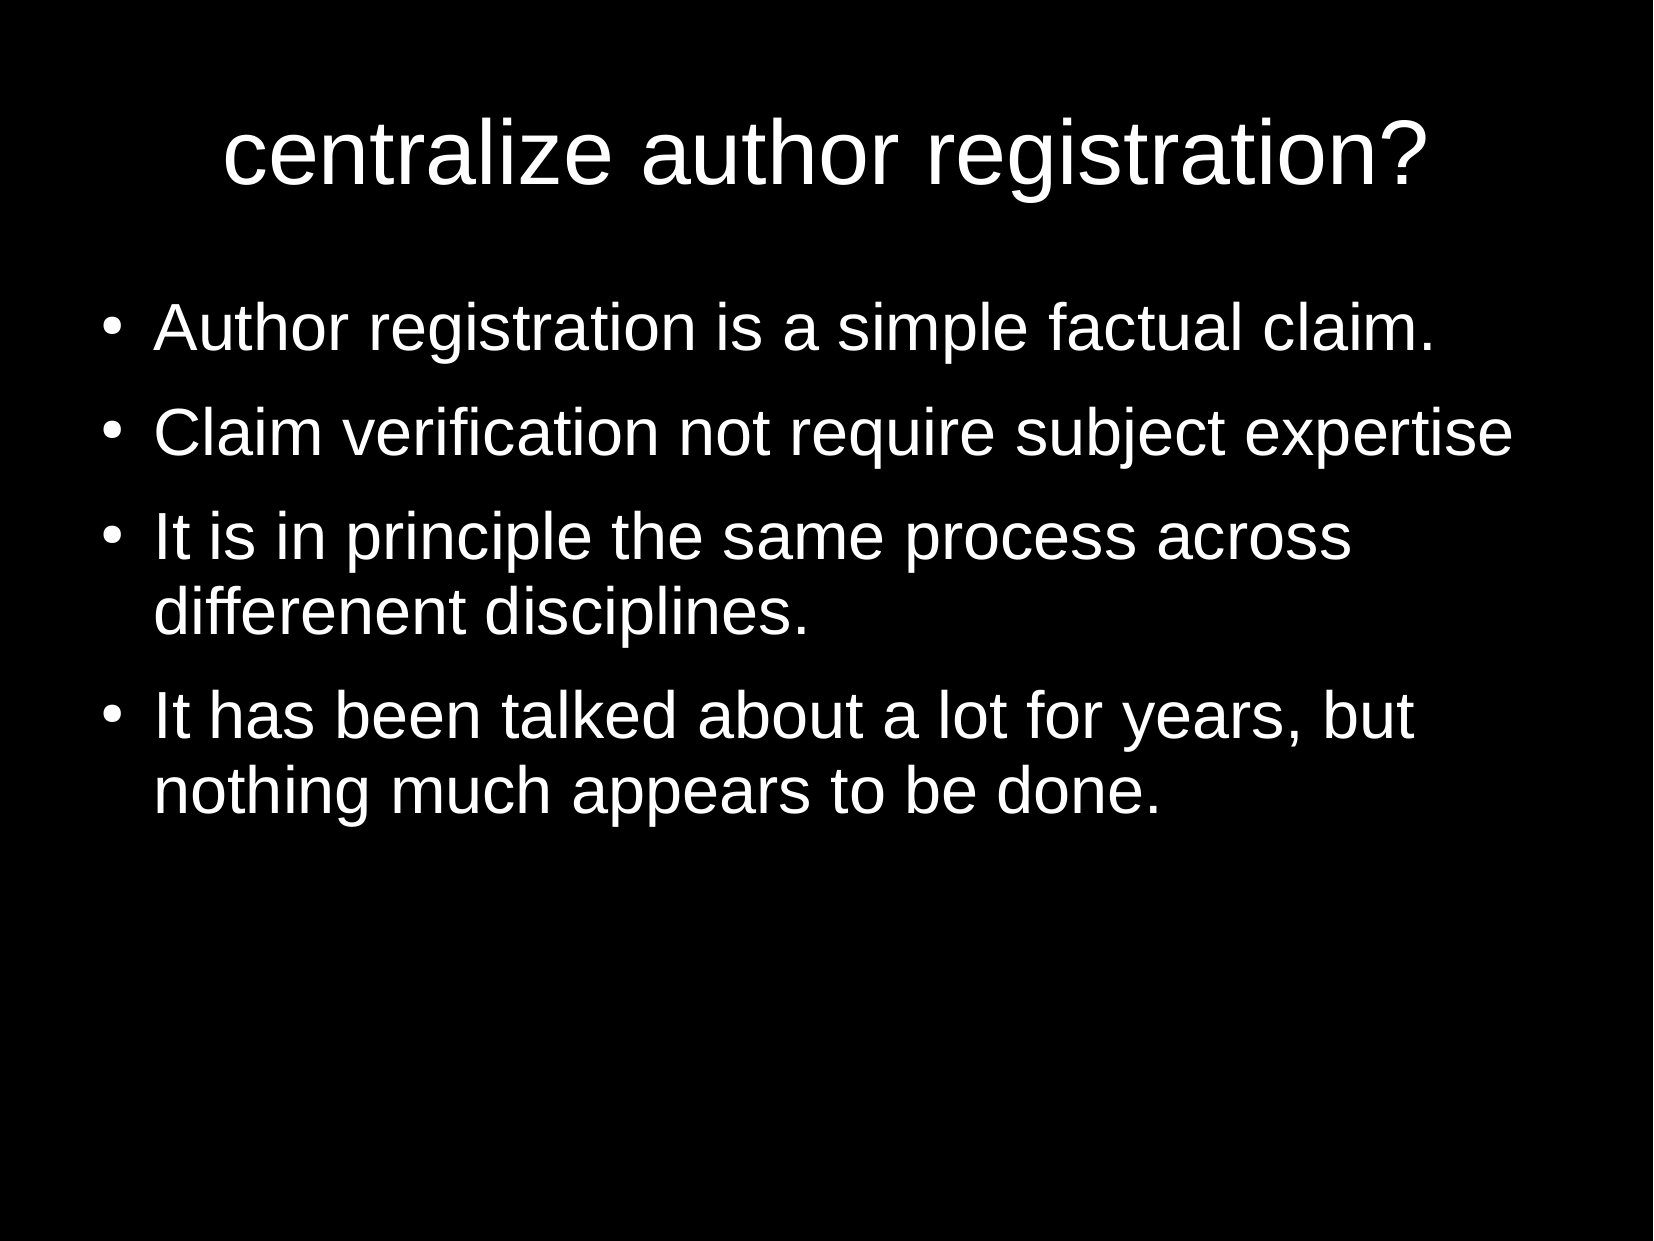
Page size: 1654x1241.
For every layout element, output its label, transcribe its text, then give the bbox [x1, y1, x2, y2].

title centralize author registration? [82, 56, 1571, 250]
list Author registration is a simple factual claim. Claim verification not require subject expertise It is in principle the same process across differenent disciplines. It has been talked about a lot for years, but nothing much appears to be done. [82, 290, 1571, 1109]
